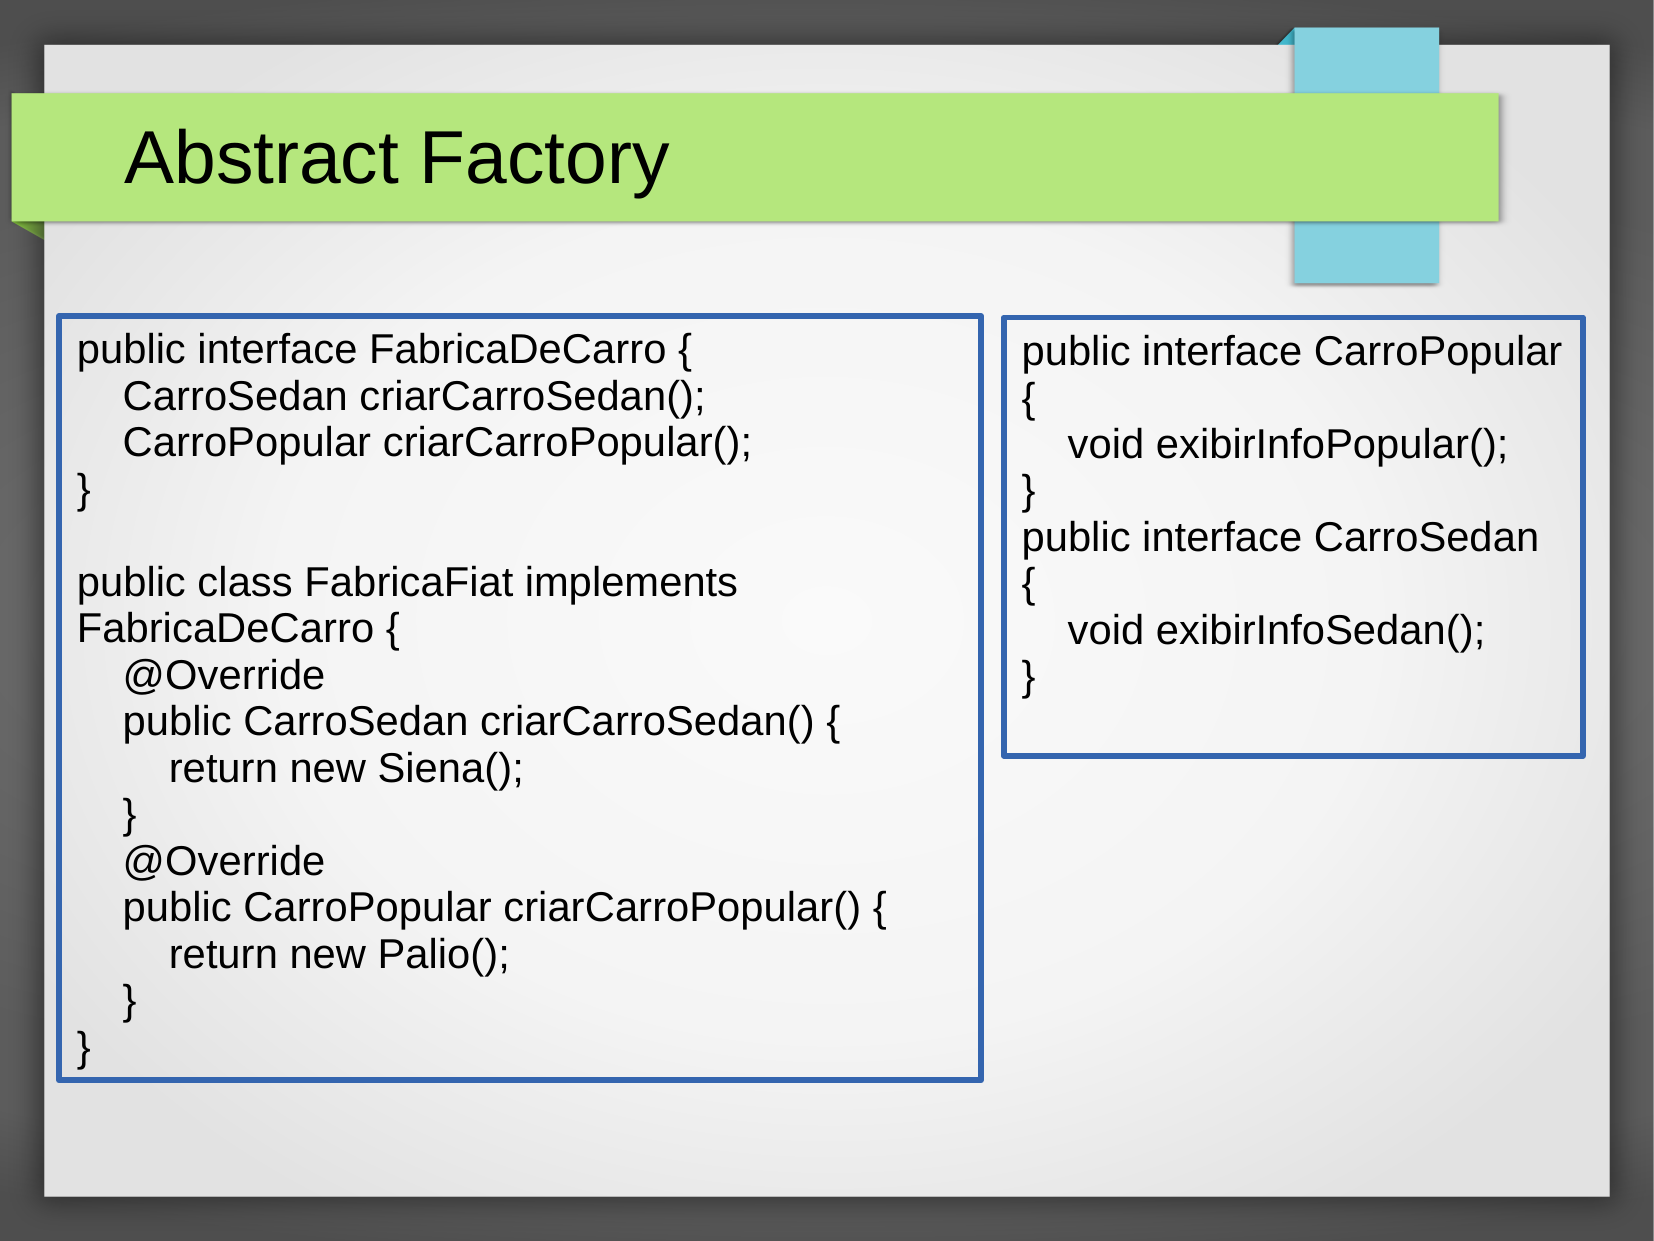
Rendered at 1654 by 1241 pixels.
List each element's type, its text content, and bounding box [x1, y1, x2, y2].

picture [0, 0, 1654, 1241]
text_box public interface CarroPopular { void exibirInfoPopular(); } public interface CarroSedan { void exibirInfoSedan(); } [1003, 317, 1583, 756]
text_box public interface FabricaDeCarro { CarroSedan criarCarroSedan(); CarroPopular criarCarroPopular(); } public class FabricaFiat implements FabricaDeCarro { @Override public CarroSedan criarCarroSedan() { return new Siena(); } @Override public CarroPopular criarCarroPopular() { return new Palio(); } } [59, 315, 981, 1081]
title Abstract Factory [82, 94, 1264, 213]
